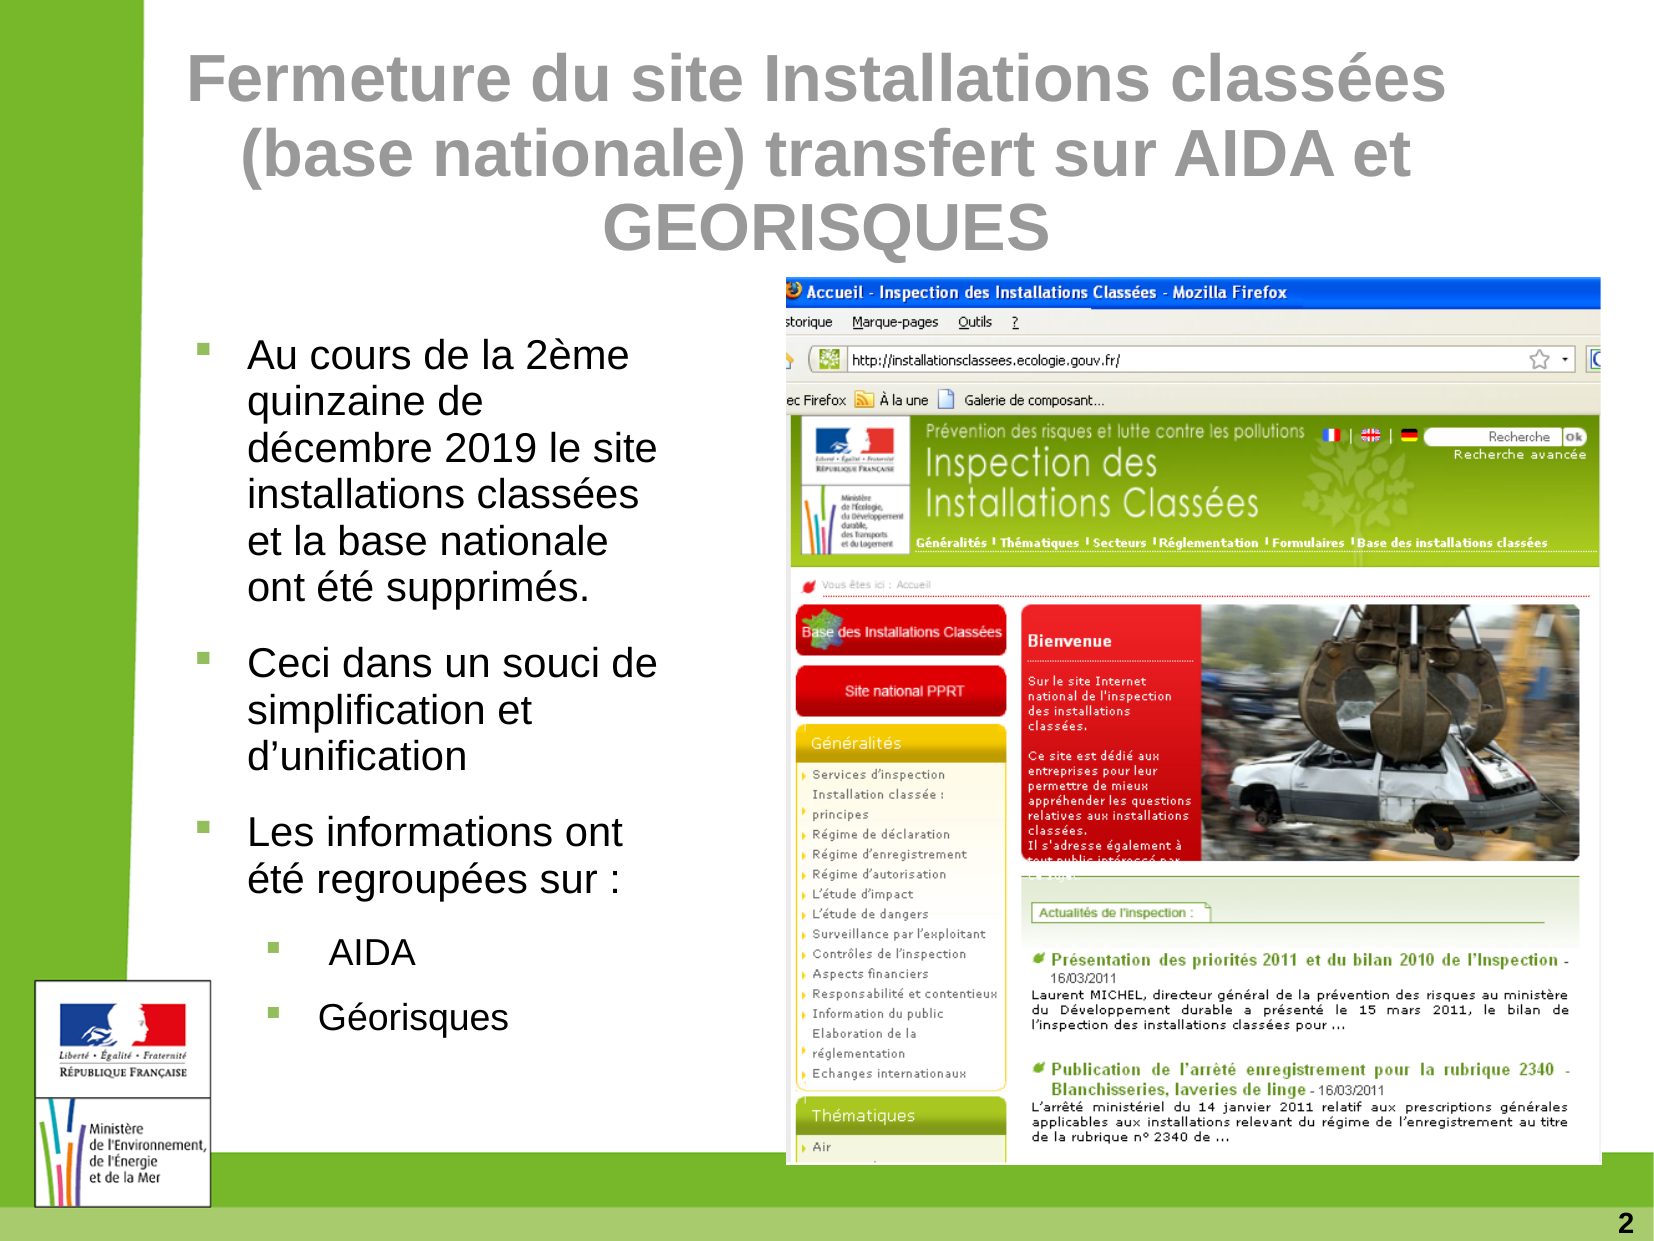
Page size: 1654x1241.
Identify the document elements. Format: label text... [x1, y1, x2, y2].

picture [0, 0, 1654, 1241]
title Fermeture du site Installations classées (base nationale) transfert sur AIDA et GEORISQUES [82, 40, 1571, 266]
list Au cours de la 2ème quinzaine de décembre 2019 le site installations classées et la base nationale ont été supprimés. Ceci dans un souci de simplification et d’unification Les informations ont été regroupées sur : AIDA Géorisques [176, 331, 673, 1051]
